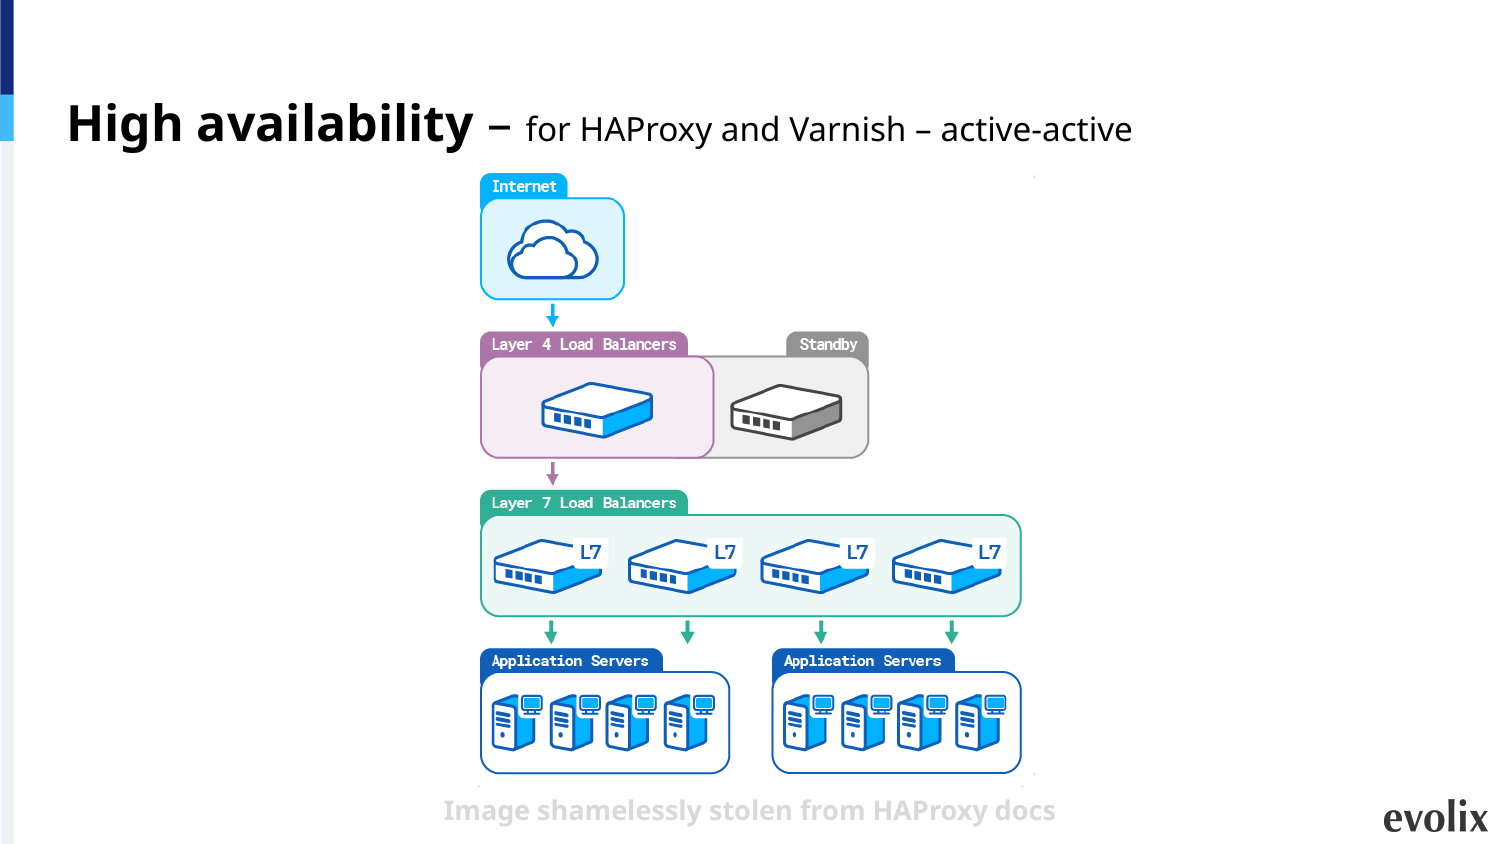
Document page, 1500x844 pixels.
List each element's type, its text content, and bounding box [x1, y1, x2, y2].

text_box Image shamelessly stolen from HAProxy docs [0, 778, 1500, 841]
title High availability – for HAProxy and Varnish – active-active [51, 76, 1449, 171]
picture [0, 0, 1500, 778]
